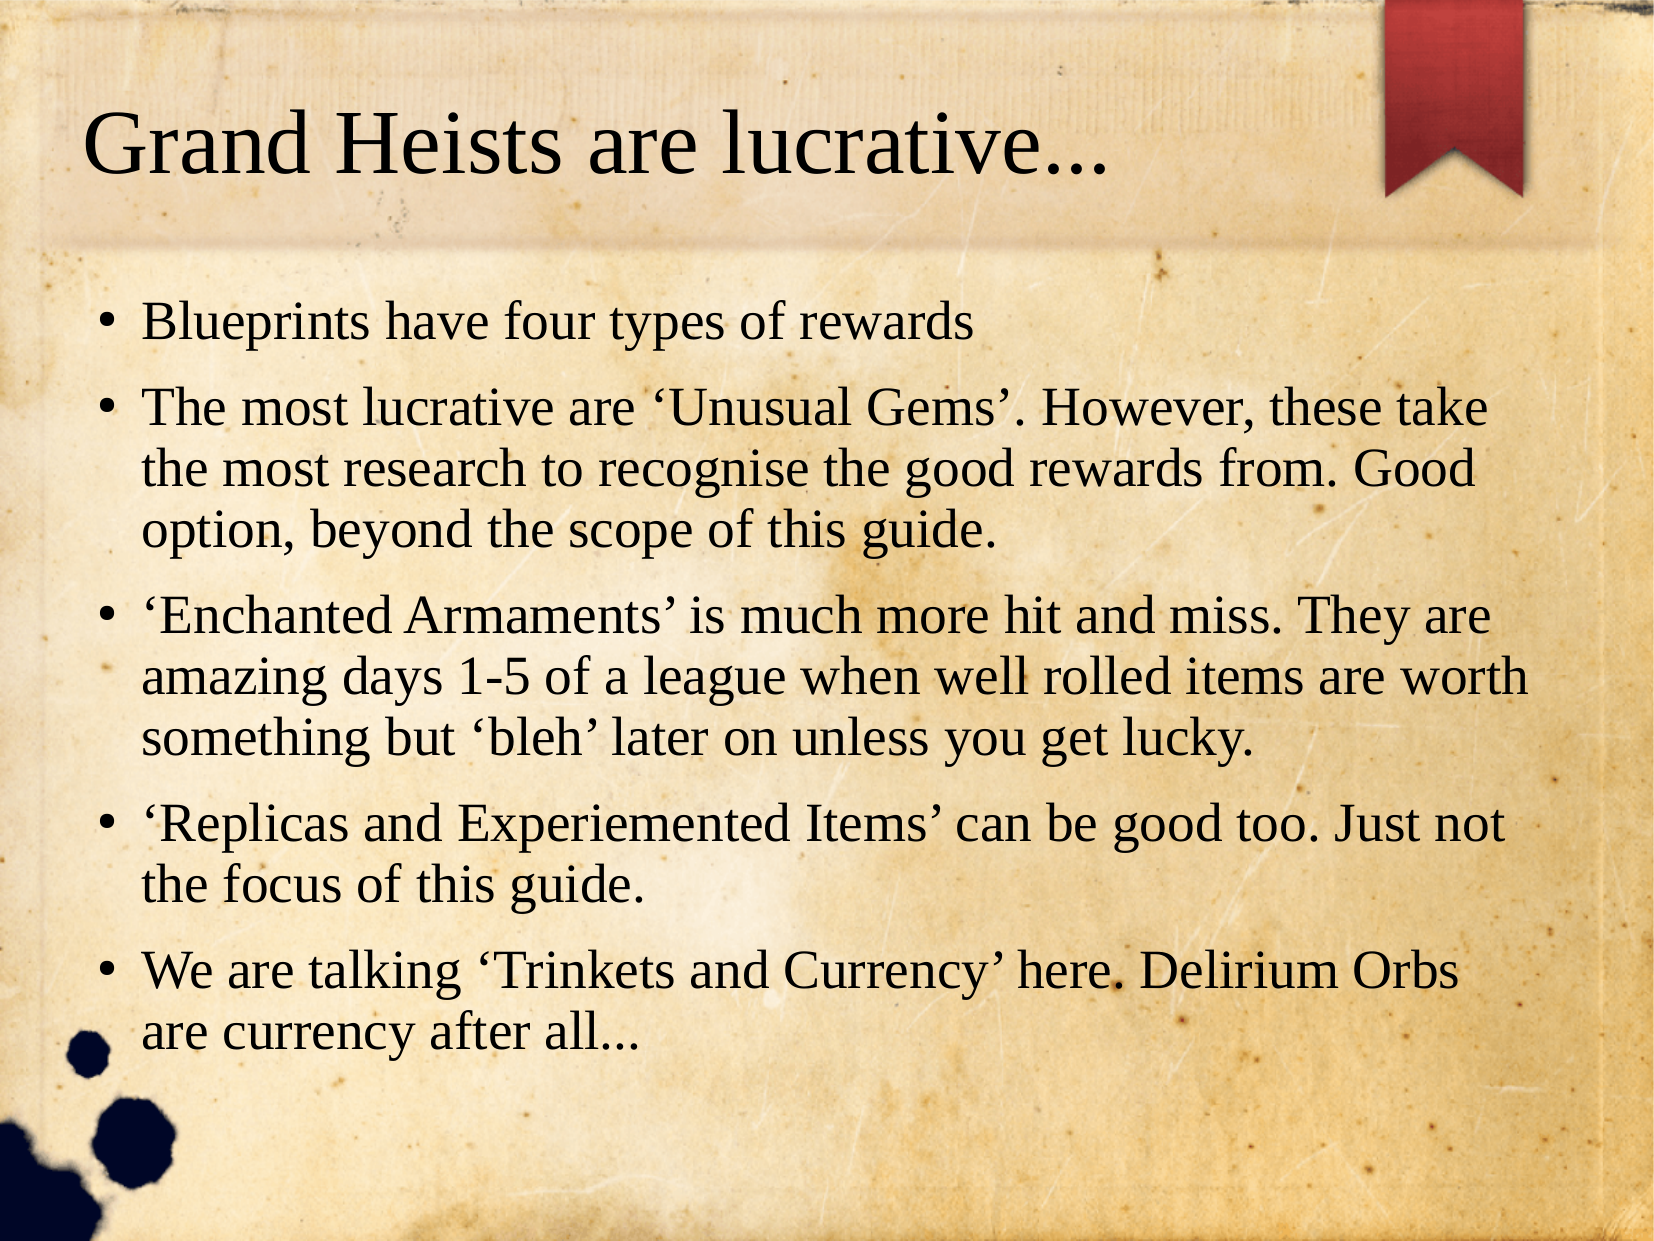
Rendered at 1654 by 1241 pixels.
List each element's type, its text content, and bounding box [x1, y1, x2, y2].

title Grand Heists are lucrative... [82, 49, 1347, 237]
picture [0, 0, 1654, 1241]
list Blueprints have four types of rewards The most lucrative are ‘Unusual Gems’. However, these take the most research to recognise the good rewards from. Good option, beyond the scope of this guide. ‘Enchanted Armaments’ is much more hit and miss. They are amazing days 1-5 of a league when well rolled items are worth something but ‘bleh’ later on unless you get lucky. ‘Replicas and Experiemented Items’ can be good too. Just not the focus of this guide. We are talking ‘Trinkets and Currency’ here. Delirium Orbs are currency after all... [82, 290, 1538, 1063]
